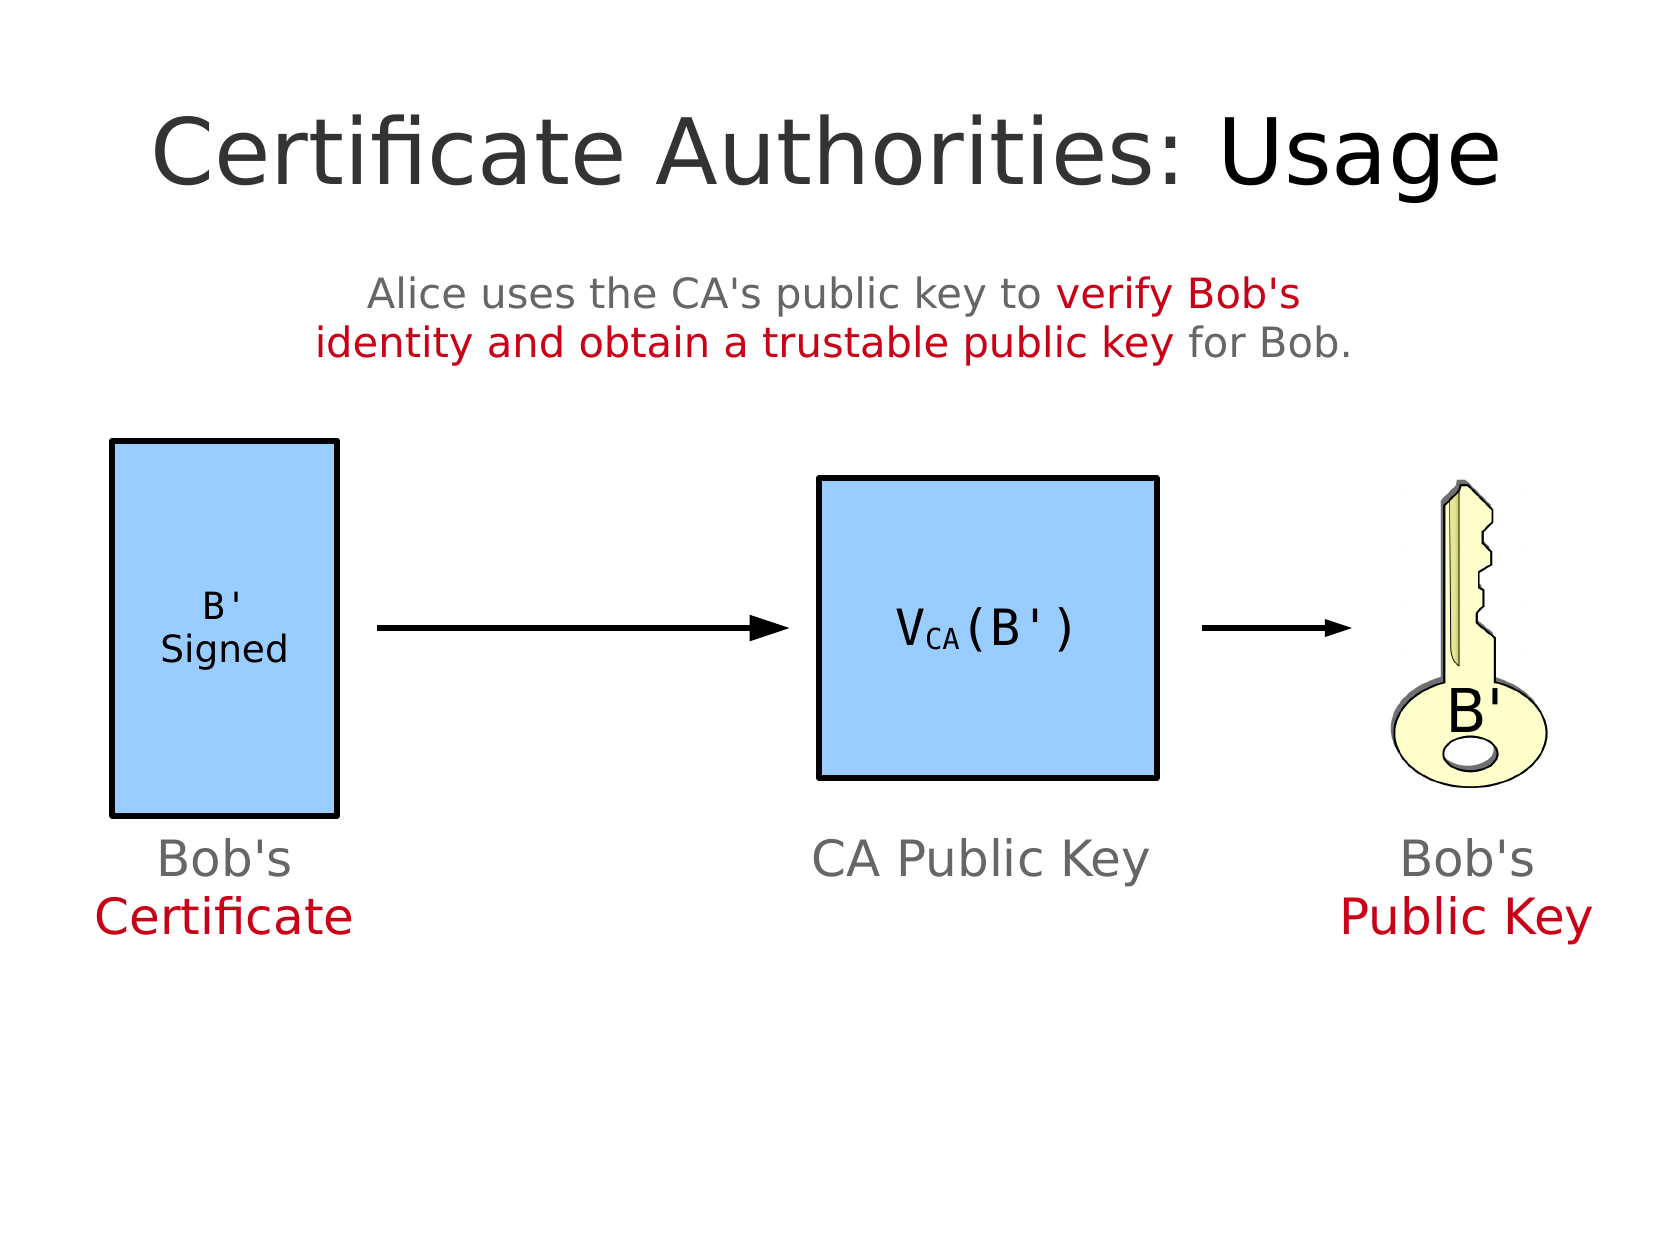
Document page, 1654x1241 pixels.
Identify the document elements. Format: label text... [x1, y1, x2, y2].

text_box VCA(B') [819, 478, 1157, 779]
text_box Alice uses the CA's public key to verify Bob's identity and obtain a trustable public key for Bob. [300, 262, 1368, 375]
picture [1386, 475, 1549, 788]
title Certificate Authorities: Usage [82, 49, 1571, 257]
text_box CA Public Key [793, 819, 1170, 899]
text_box Bob's Public Key [1322, 819, 1613, 957]
text_box Bob's Certificate [77, 819, 373, 957]
text_box B' Signed [112, 440, 338, 816]
